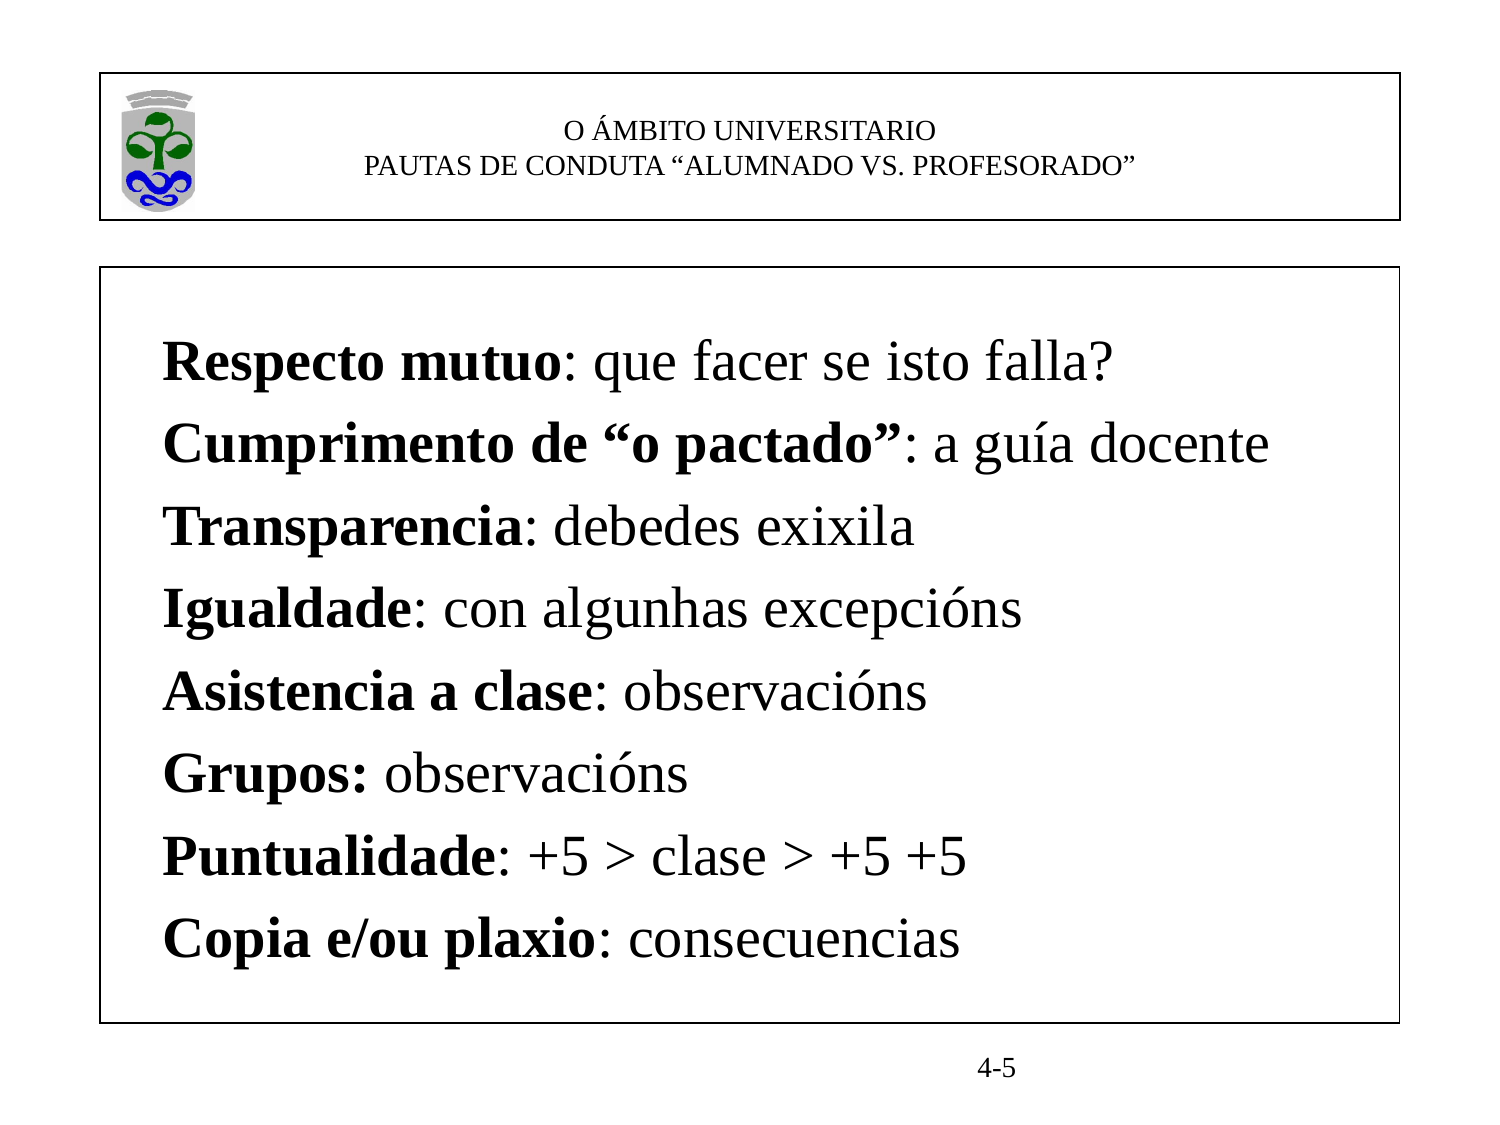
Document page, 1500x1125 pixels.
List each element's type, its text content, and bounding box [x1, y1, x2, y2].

text_box Respecto mutuo: que facer se isto falla? Cumprimento de “o pactado”: a guía docente Transparencia: debedes exixila Igualdade: con algunhas excepcións Asistencia a clase: observacións Grupos: observacións Puntualidade: +5 > clase > +5 +5 Copia e/ou plaxio: consecuencias [147, 314, 1365, 984]
text_box 4-5 [962, 1040, 1423, 1083]
